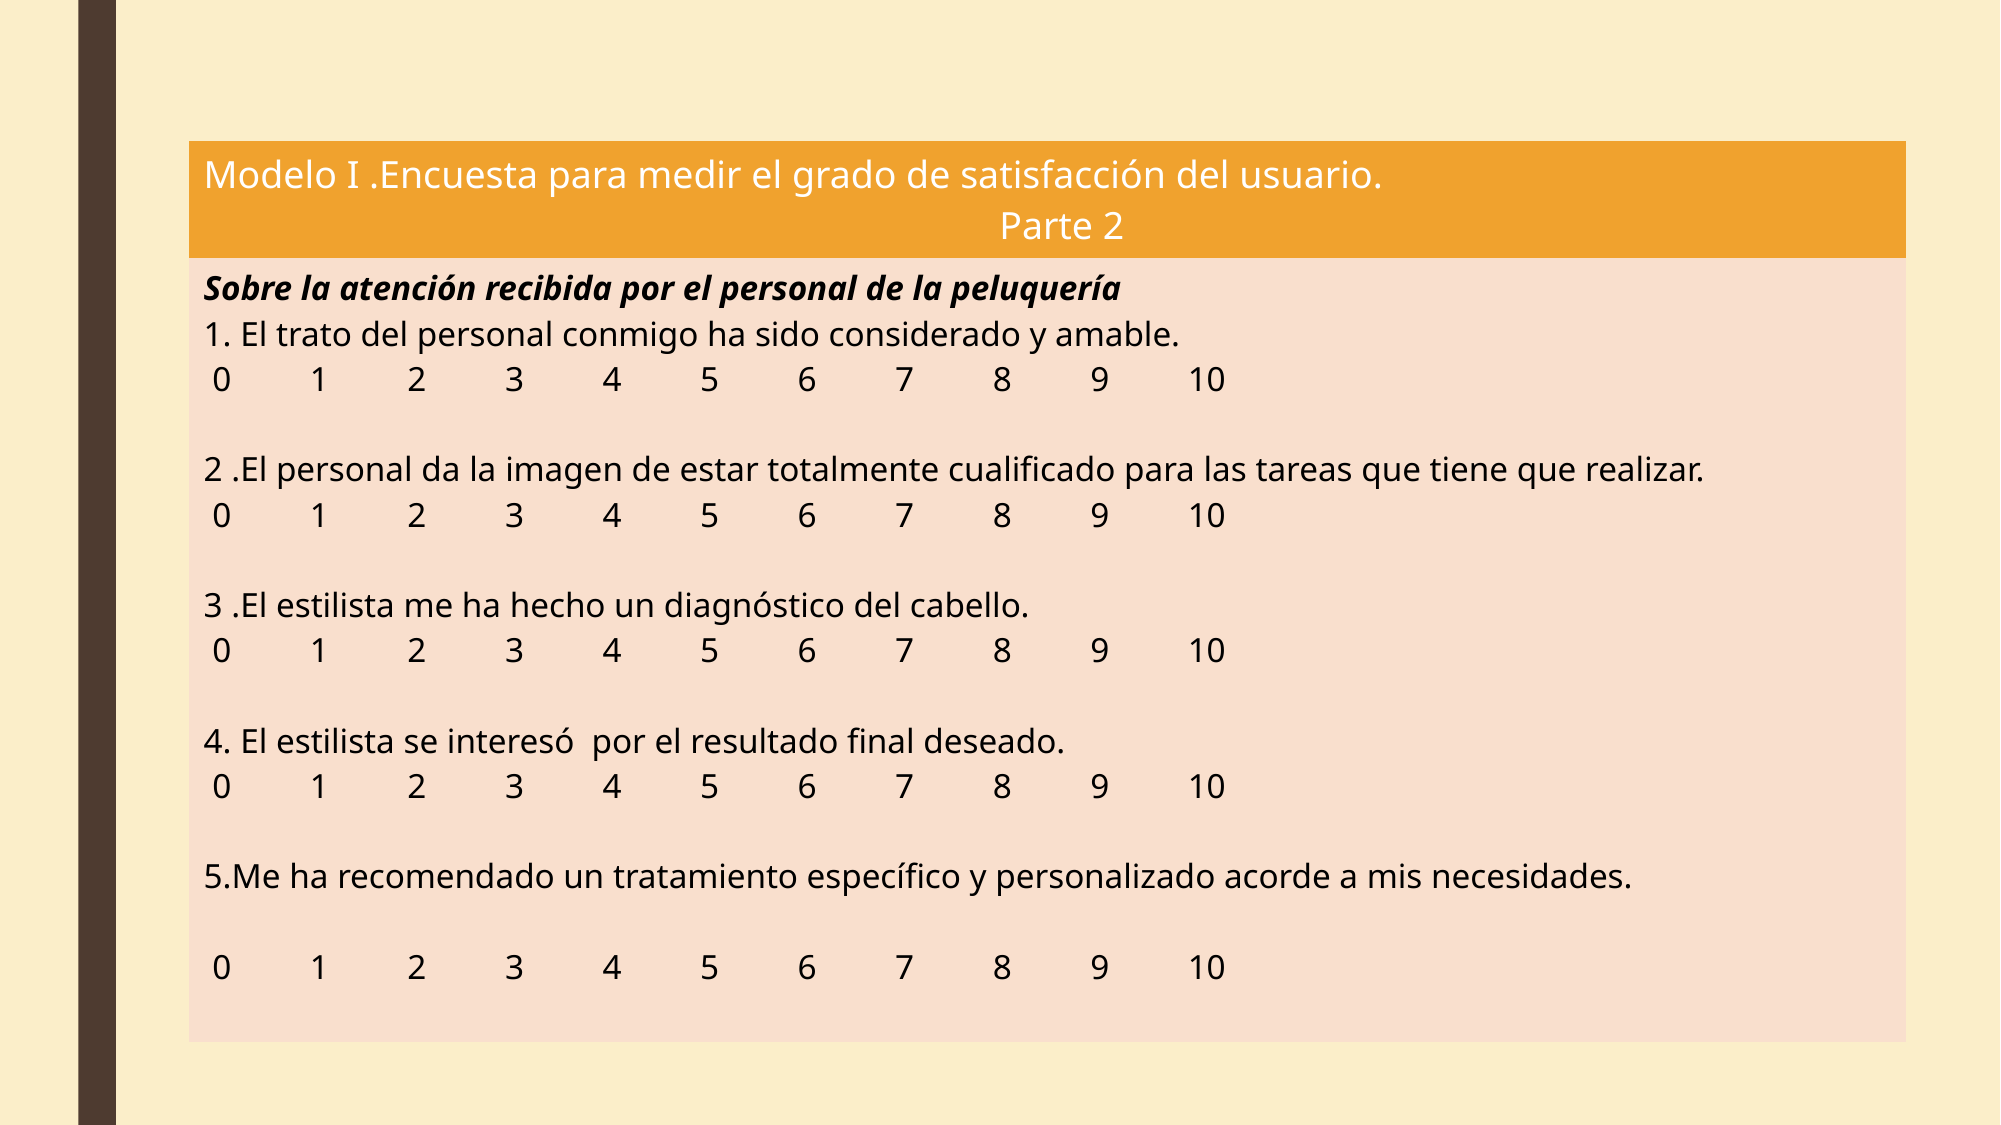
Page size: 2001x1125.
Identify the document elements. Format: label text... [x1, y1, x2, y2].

table_header Modelo I .Encuesta para medir el grado de satisfacción del usuario. Parte 2 [189, 141, 1906, 258]
table_cell Sobre la atención recibida por el personal de la peluquería 1. El trato del personal conmigo ha sido considerado y amable. 0 1 2 3 4 5 6 7 8 9 10 2 .El personal da la imagen de estar totalmente cualificado para las tareas que tiene que realizar. 0 1 2 3 4 5 6 7 8 9 10 3 .El estilista me ha hecho un diagnóstico del cabello. 0 1 2 3 4 5 6 7 8 9 10 4. El estilista se interesó por el resultado final deseado. 0 1 2 3 4 5 6 7 8 9 10 5.Me ha recomendado un tratamiento específico y personalizado acorde a mis necesidades. 0 1 2 3 4 5 6 7 8 9 10 [189, 258, 1906, 1042]
